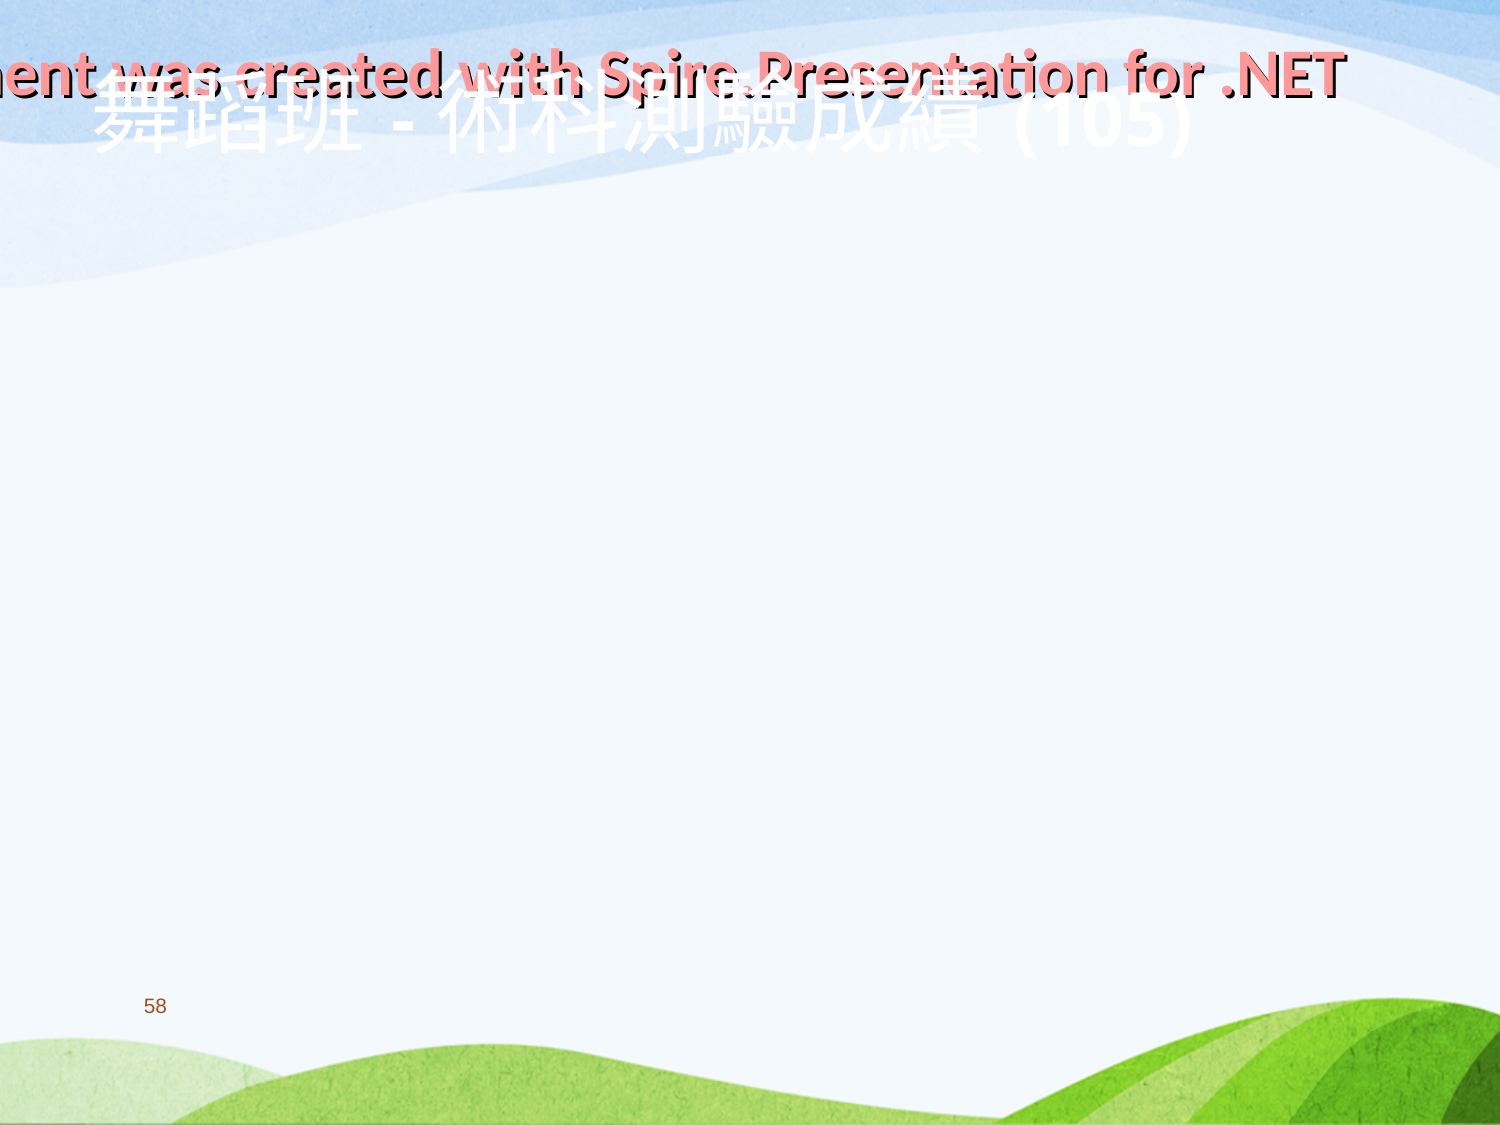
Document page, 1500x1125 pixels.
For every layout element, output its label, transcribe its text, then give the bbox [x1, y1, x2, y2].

text_box 58 [129, 987, 223, 1025]
title 舞蹈班-術科測驗成績(105) [75, 43, 1425, 184]
picture [0, 0, 1500, 1125]
